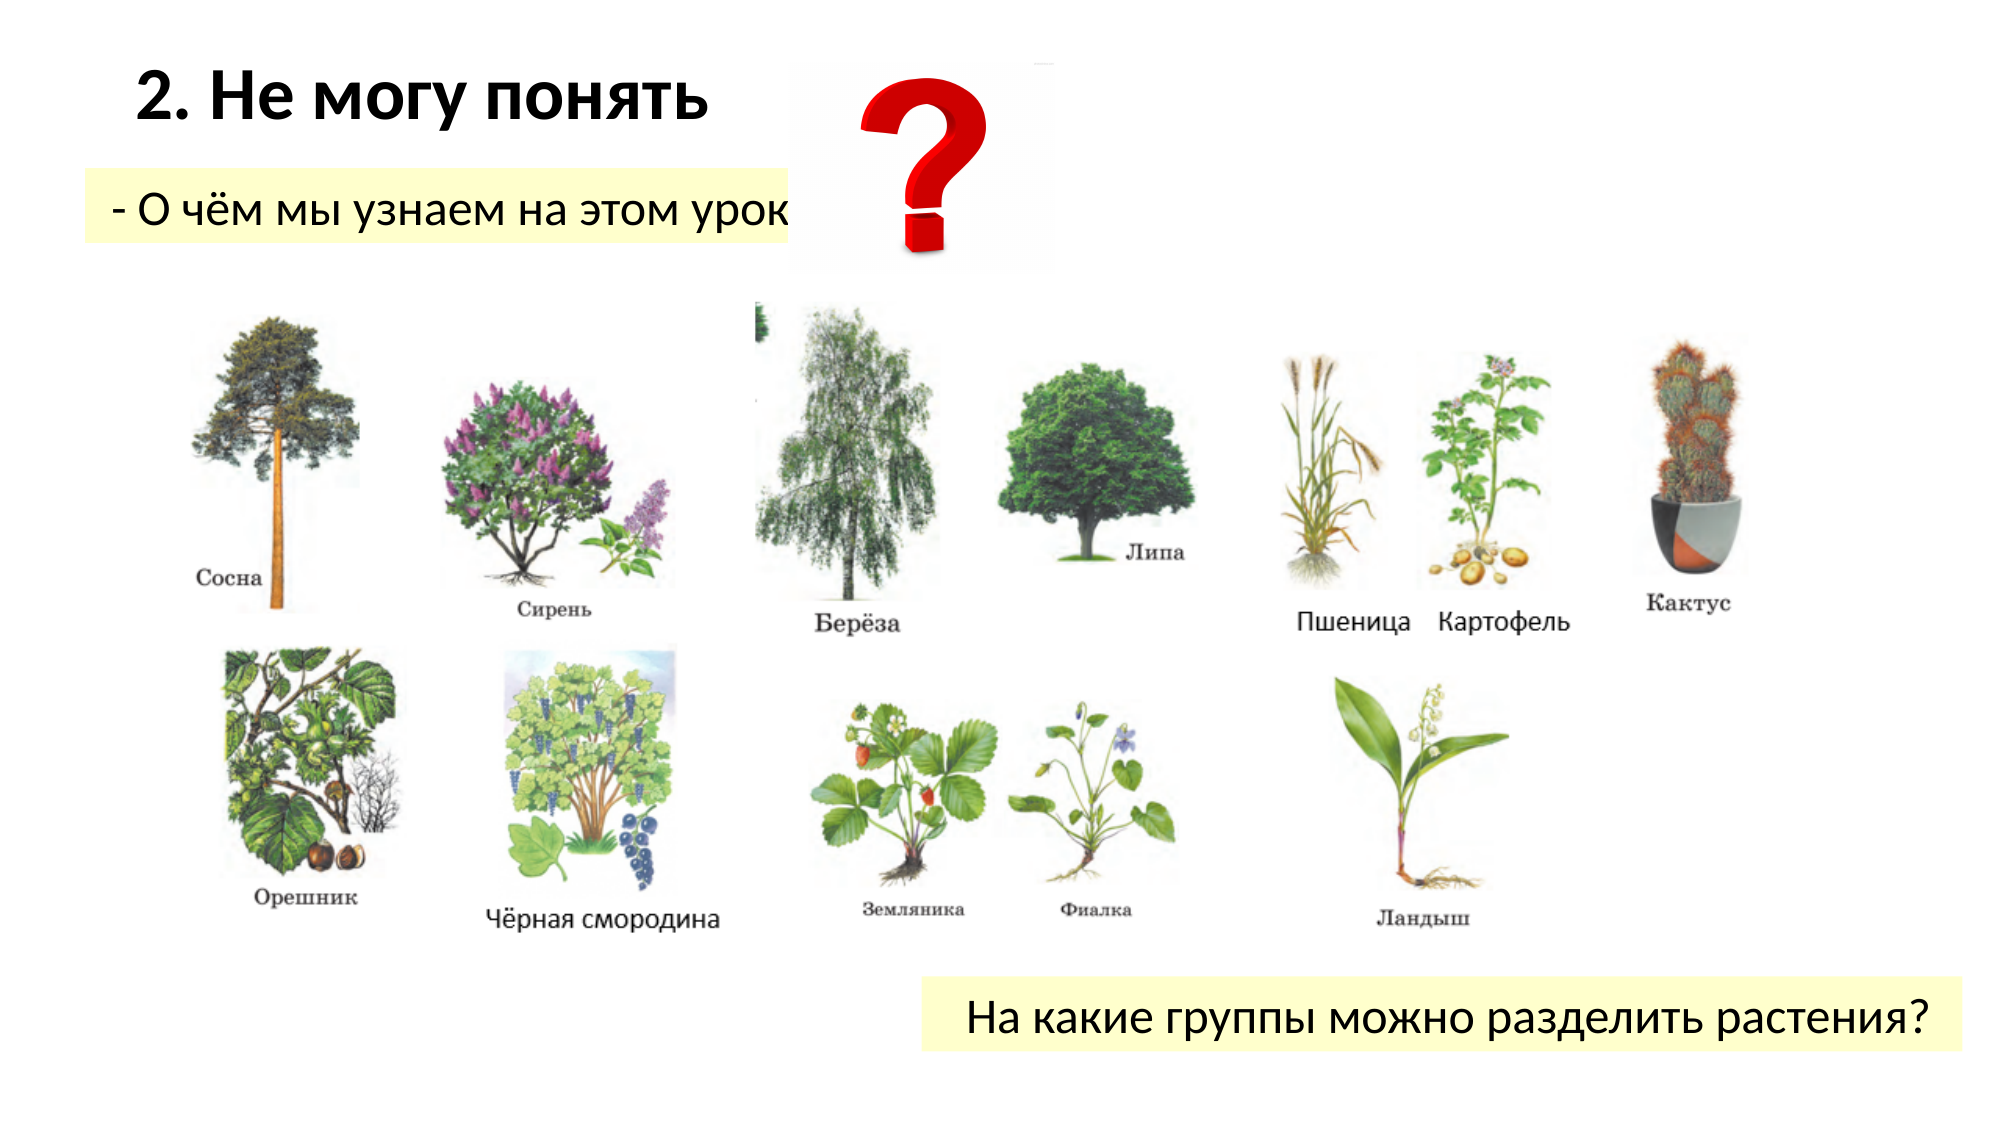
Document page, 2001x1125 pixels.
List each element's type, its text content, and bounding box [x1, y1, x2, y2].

title 2. Не могу понять [120, 14, 1253, 176]
text_box - О чём мы узнаем на этом уроке? [85, 168, 788, 243]
text_box На какие группы можно разделить растения? [921, 976, 1963, 1052]
picture [155, 62, 1819, 947]
